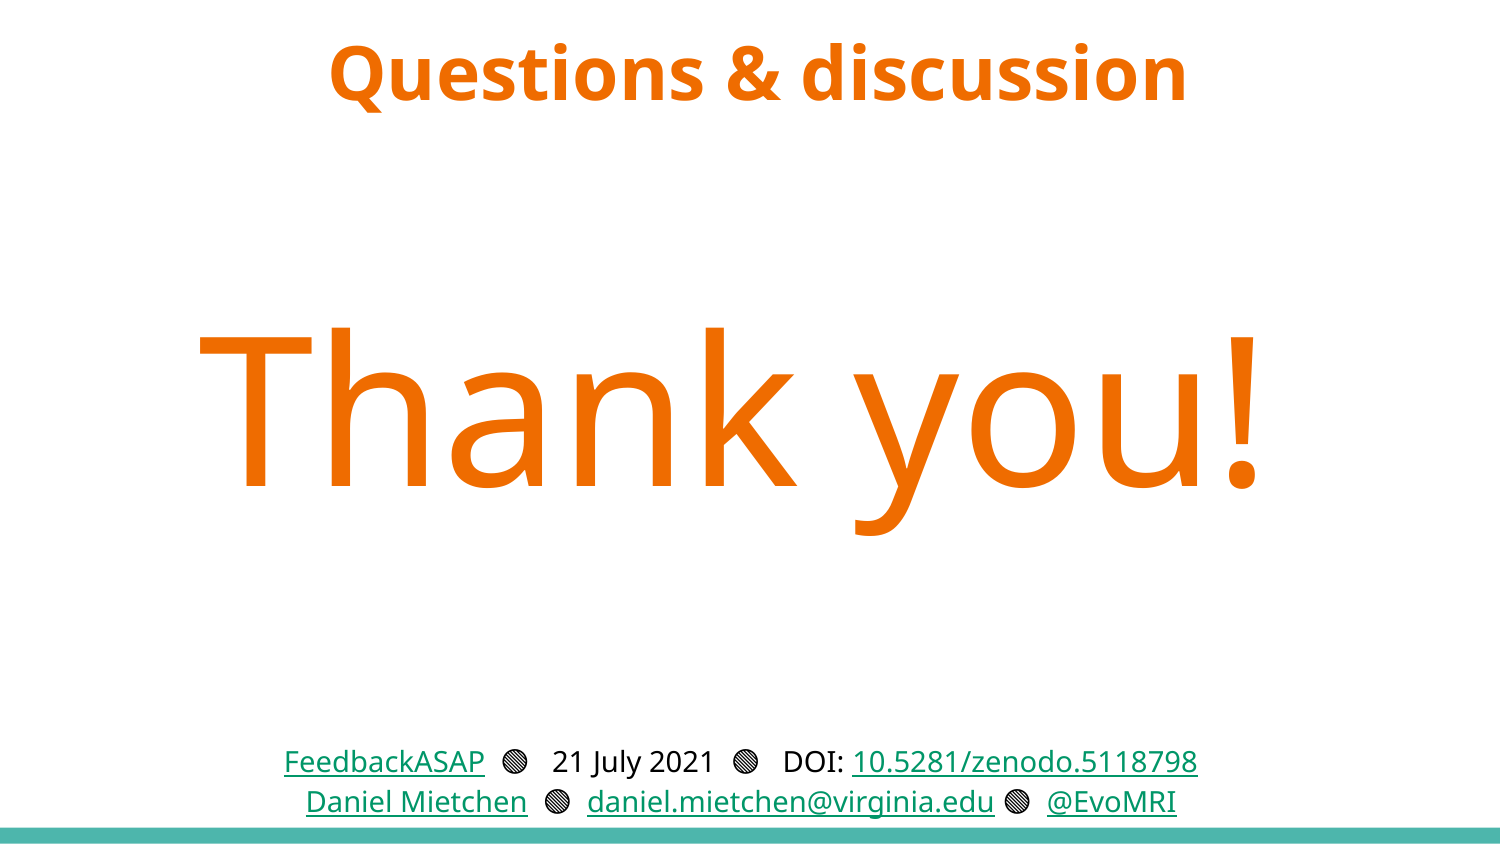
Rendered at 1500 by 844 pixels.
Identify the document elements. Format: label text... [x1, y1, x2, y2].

title Questions & discussion [17, 10, 1500, 182]
text_box Thank you! [87, 163, 1383, 638]
text_box FeedbackASAP 🟢 21 July 2021 🟢 DOI: 10.5281/zenodo.5118798 Daniel Mietchen 🟢 daniel.mietchen@virginia.edu 🟢 @EvoMRI [74, 728, 1408, 838]
